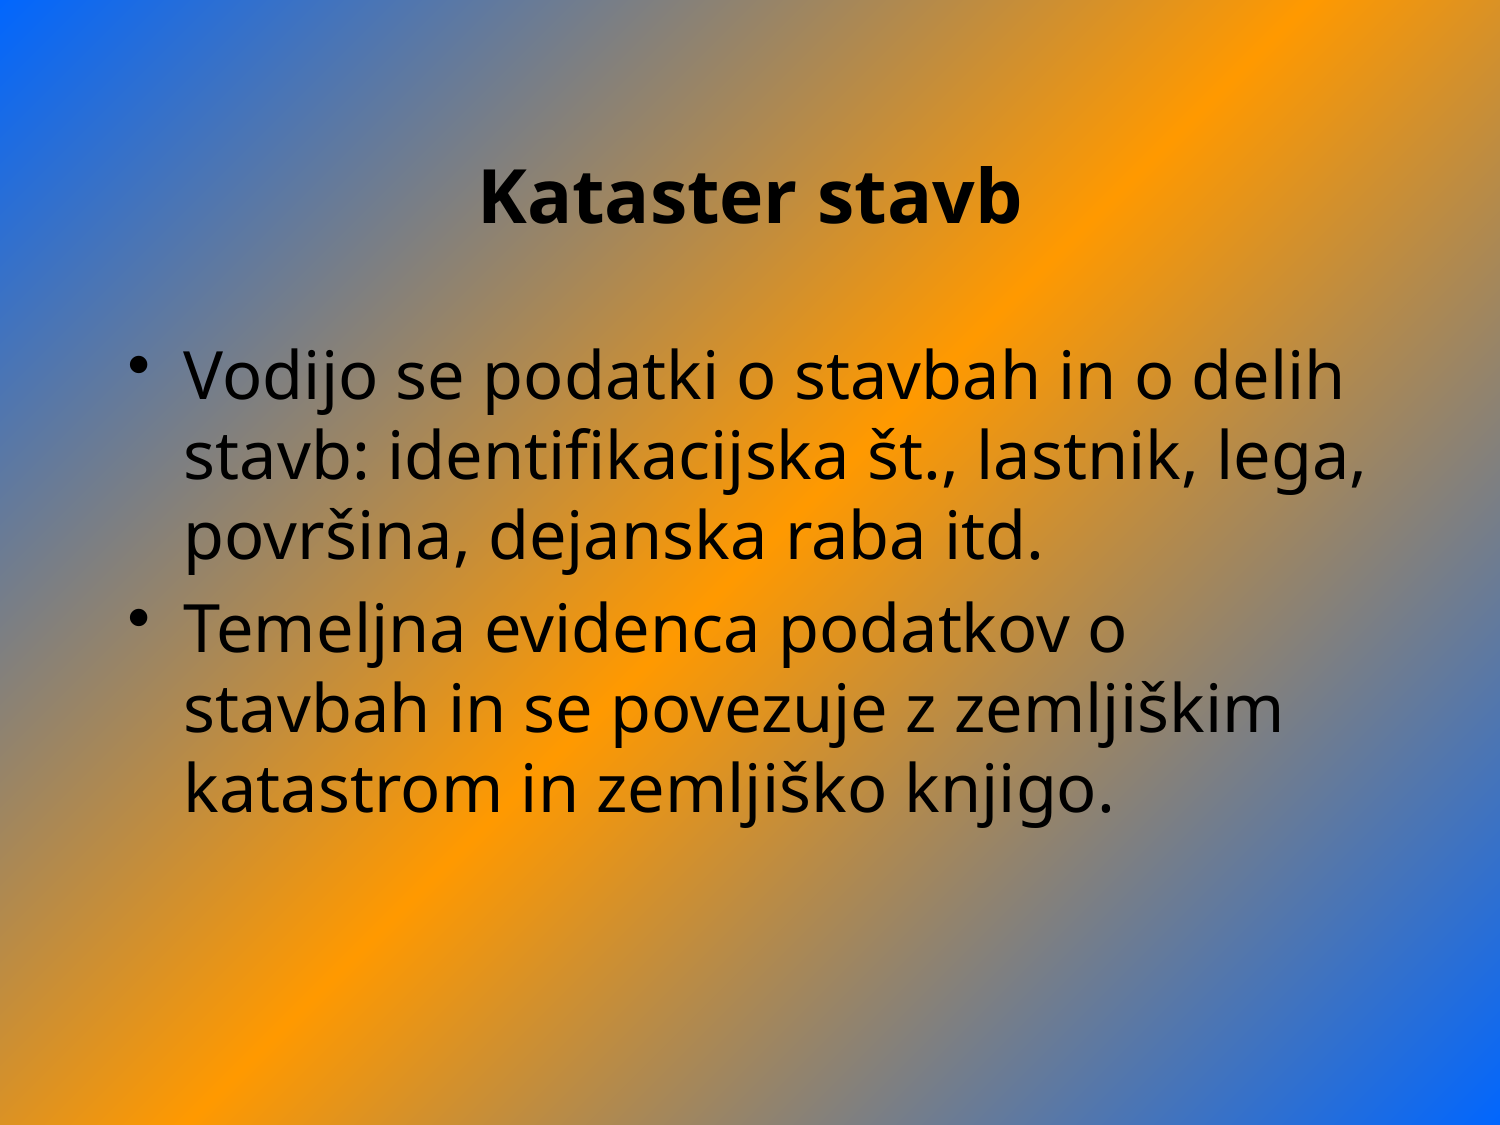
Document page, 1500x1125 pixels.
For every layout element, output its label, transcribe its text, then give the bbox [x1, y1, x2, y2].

list Vodijo se podatki o stavbah in o delih stavb: identifikacijska št., lastnik, lega, površina, dejanska raba itd. Temeljna evidenca podatkov o stavbah in se povezuje z zemljiškim katastrom in zemljiško knjigo. [112, 324, 1388, 1000]
title Kataster stavb [112, 99, 1388, 288]
